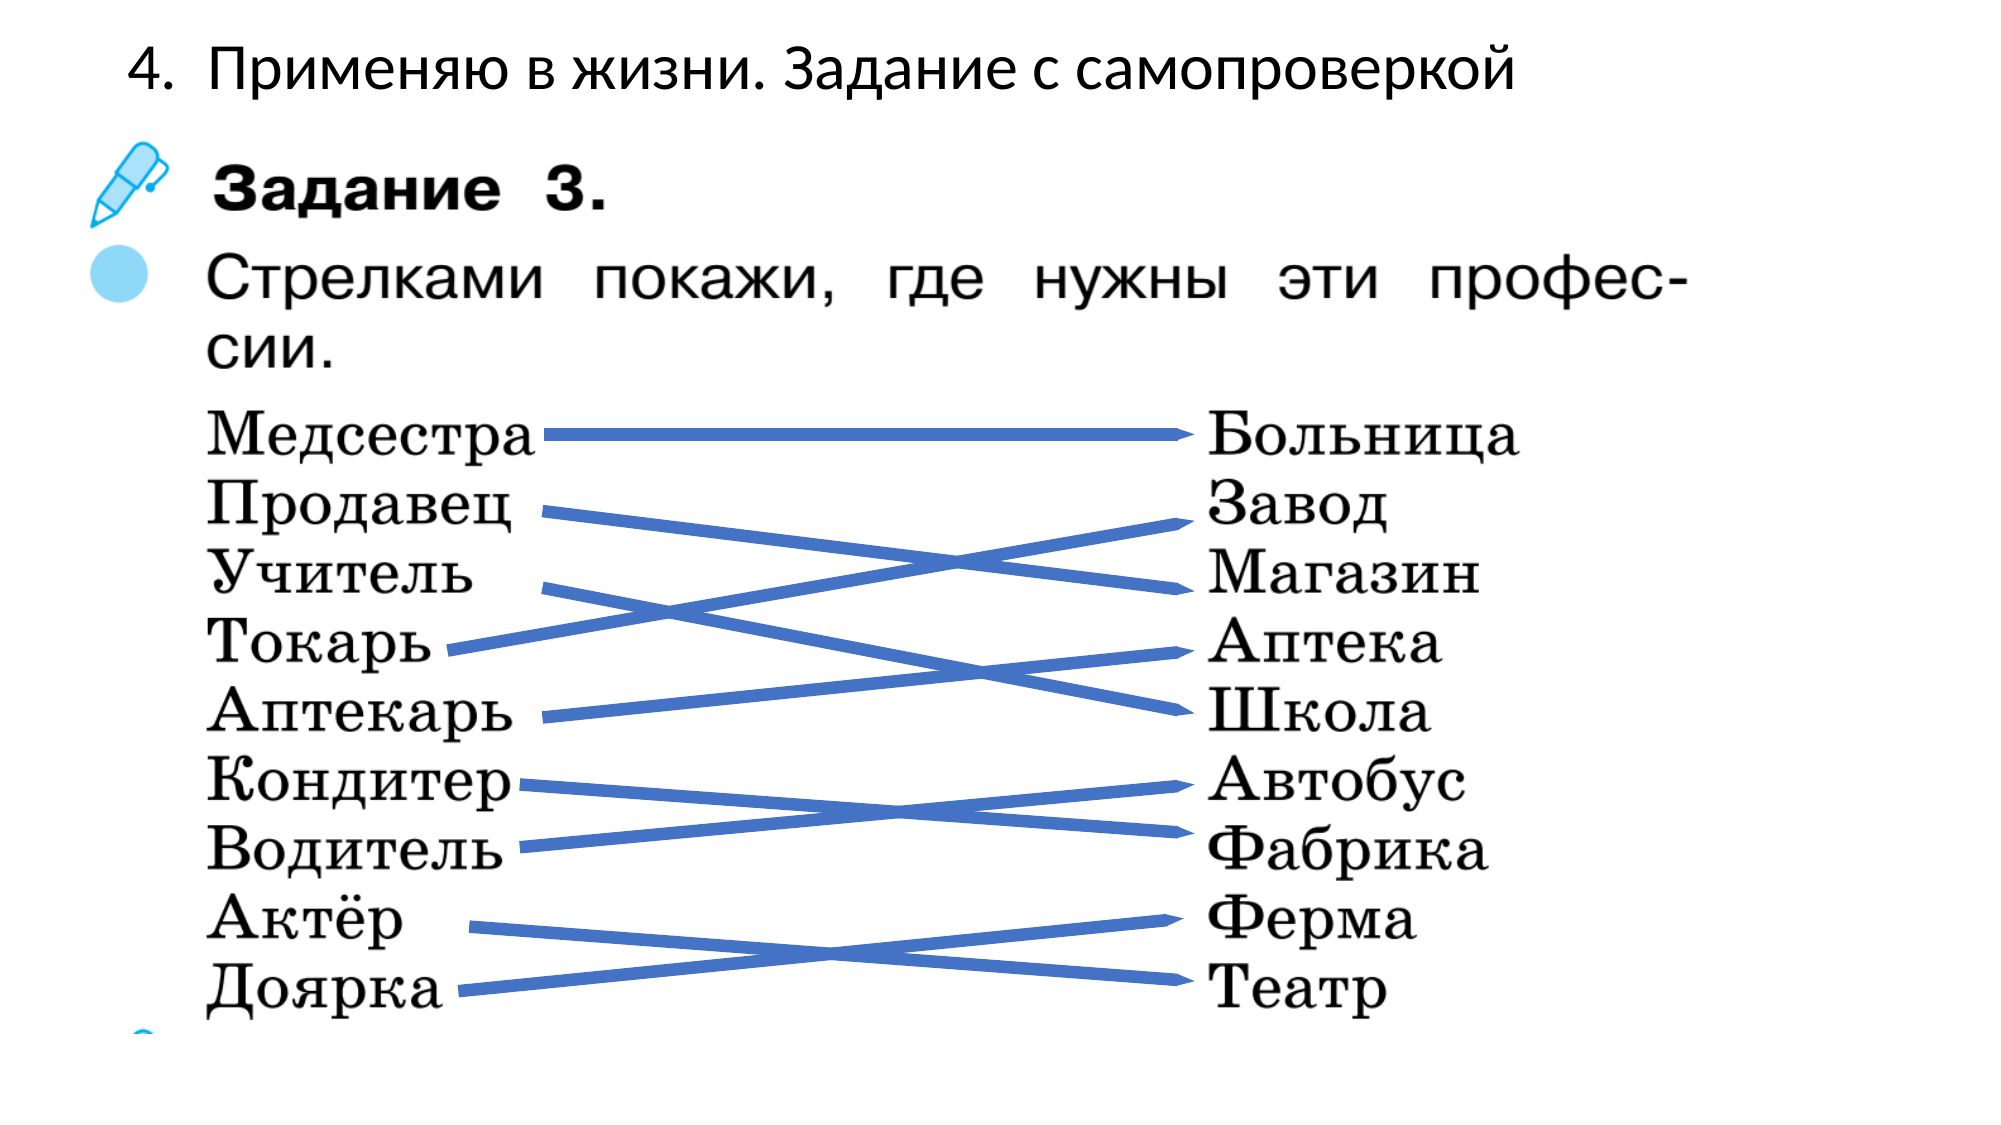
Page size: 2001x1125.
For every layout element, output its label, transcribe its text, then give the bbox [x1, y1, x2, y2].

picture [55, 111, 1743, 1034]
title 4. Применяю в жизни. Задание с самопроверкой [112, 25, 1838, 112]
